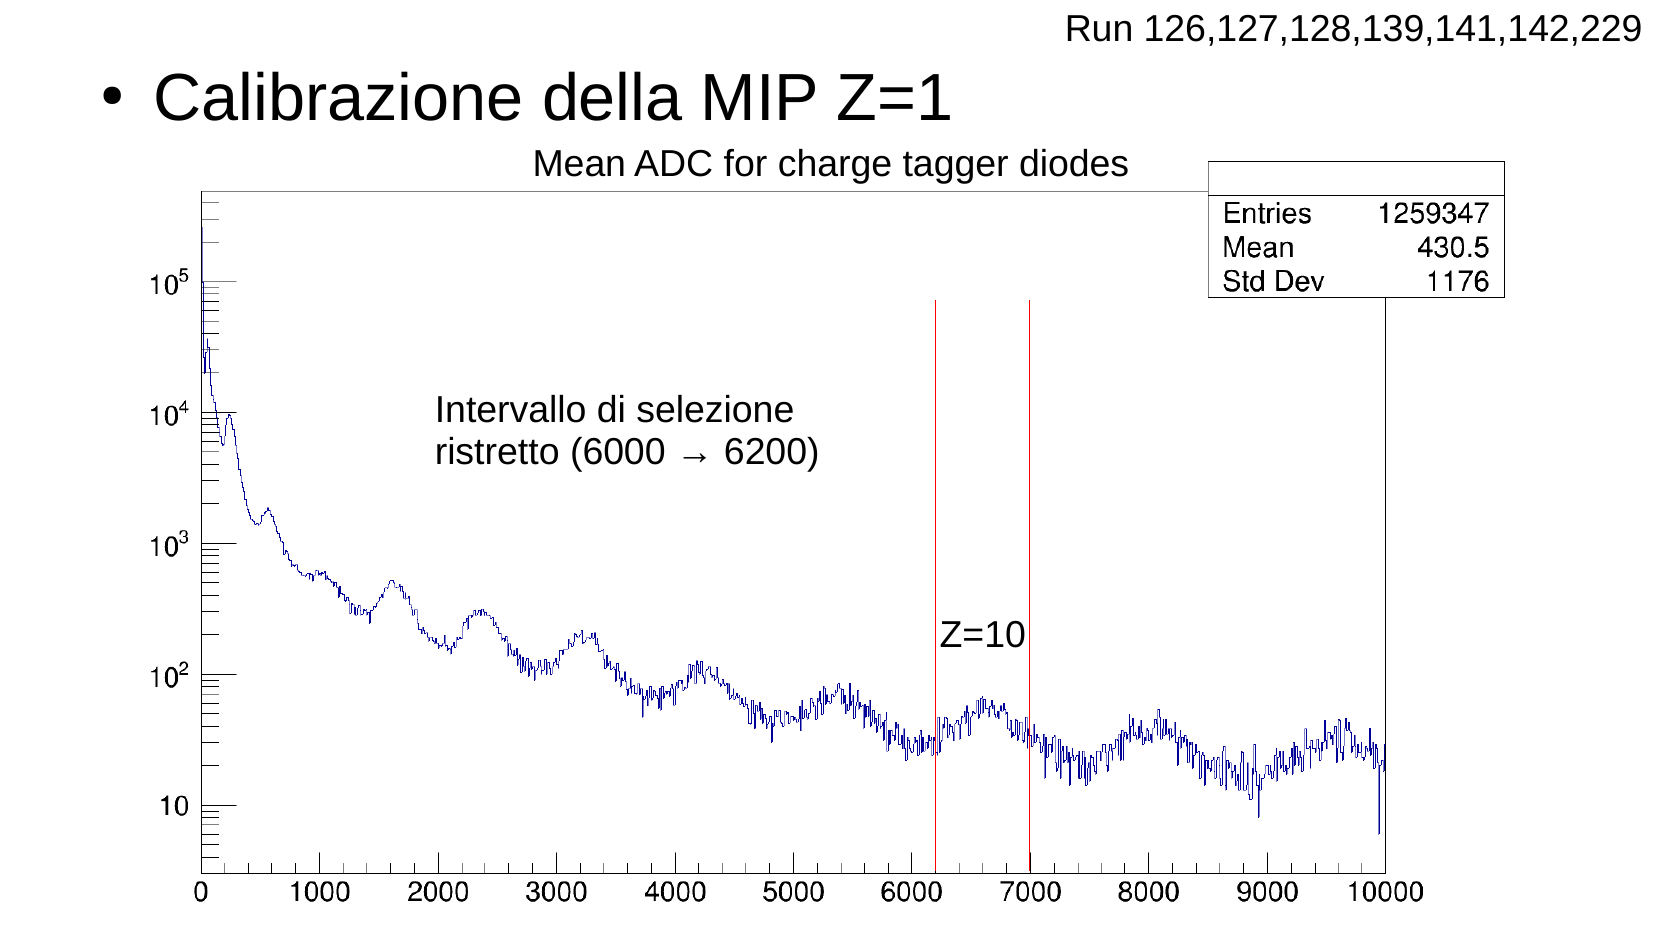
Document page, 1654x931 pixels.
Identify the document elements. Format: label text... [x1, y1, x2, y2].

text_box Run 126,127,128,139,141,142,229 [1050, 0, 1654, 61]
list Calibrazione della MIP Z=1 [82, 60, 1571, 757]
text_box Mean ADC for charge tagger diodes [517, 135, 1148, 196]
picture [140, 146, 1514, 916]
text_box Intervallo di selezione ristretto (6000 → 6200) [420, 381, 931, 481]
text_box Z=10 [924, 606, 1075, 682]
